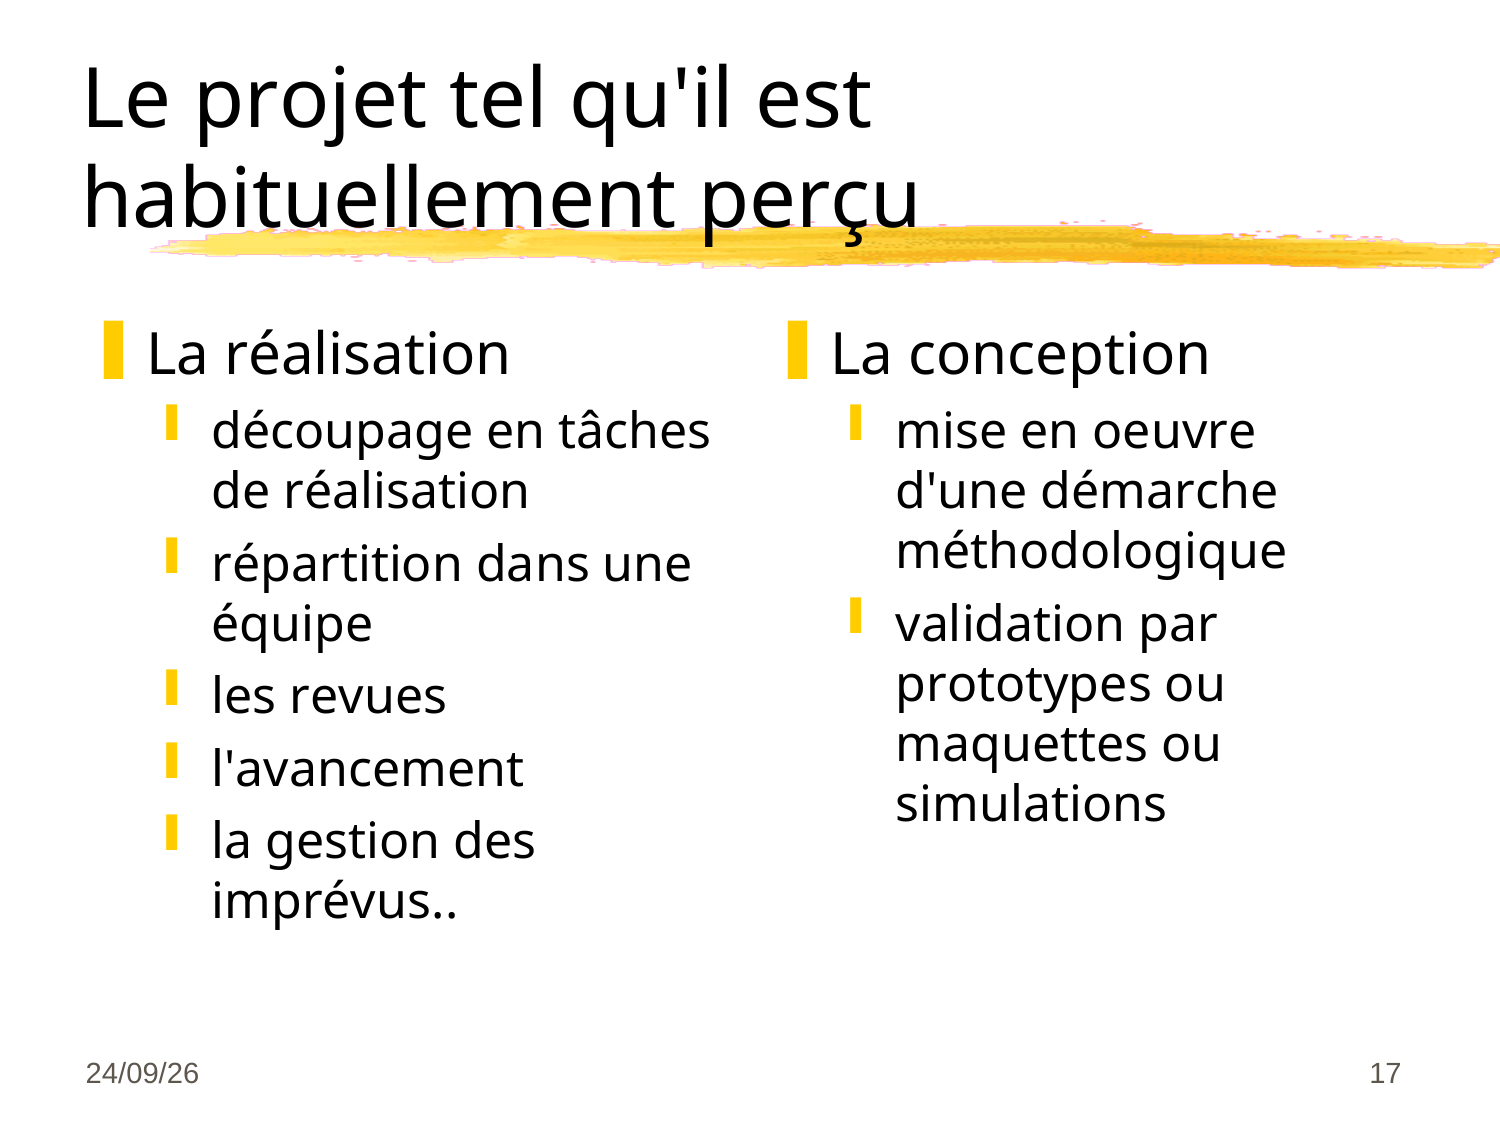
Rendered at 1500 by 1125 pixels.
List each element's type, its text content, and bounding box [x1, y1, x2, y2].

text_box <numéro> [1104, 1021, 1417, 1097]
picture [150, 215, 1500, 279]
text_box 20/01/15 [70, 1021, 384, 1097]
title Le projet tel qu'il est habituellement perçu [66, 37, 1342, 225]
list La conception mise en oeuvre d'une démarche méthodologique validation par prototypes ou maquettes ou simulations [759, 309, 1417, 994]
list La réalisation découpage en tâches de réalisation répartition dans une équipe les revues l'avancement la gestion des imprévus.. [74, 309, 733, 994]
